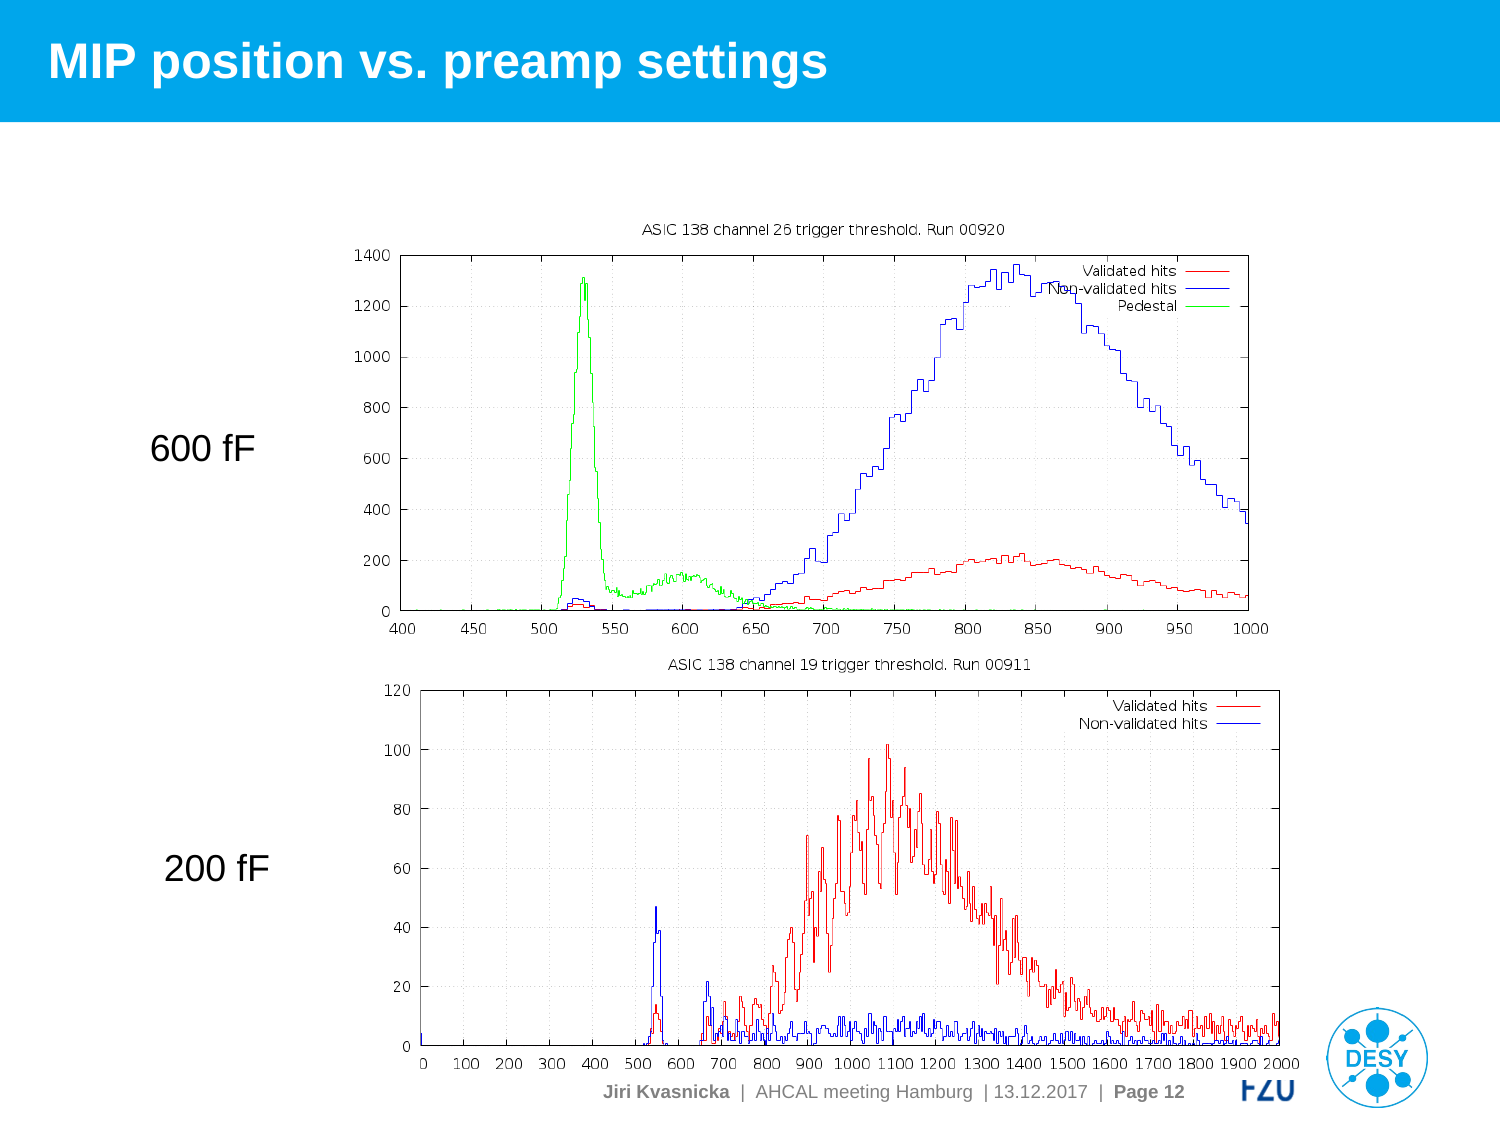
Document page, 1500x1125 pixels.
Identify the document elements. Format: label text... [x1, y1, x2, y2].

picture [330, 202, 1321, 1110]
text_box 600 fF [135, 420, 271, 477]
picture [1326, 1007, 1428, 1108]
title MIP position vs. preamp settings [47, 16, 1446, 107]
text_box 200 fF [149, 840, 286, 897]
